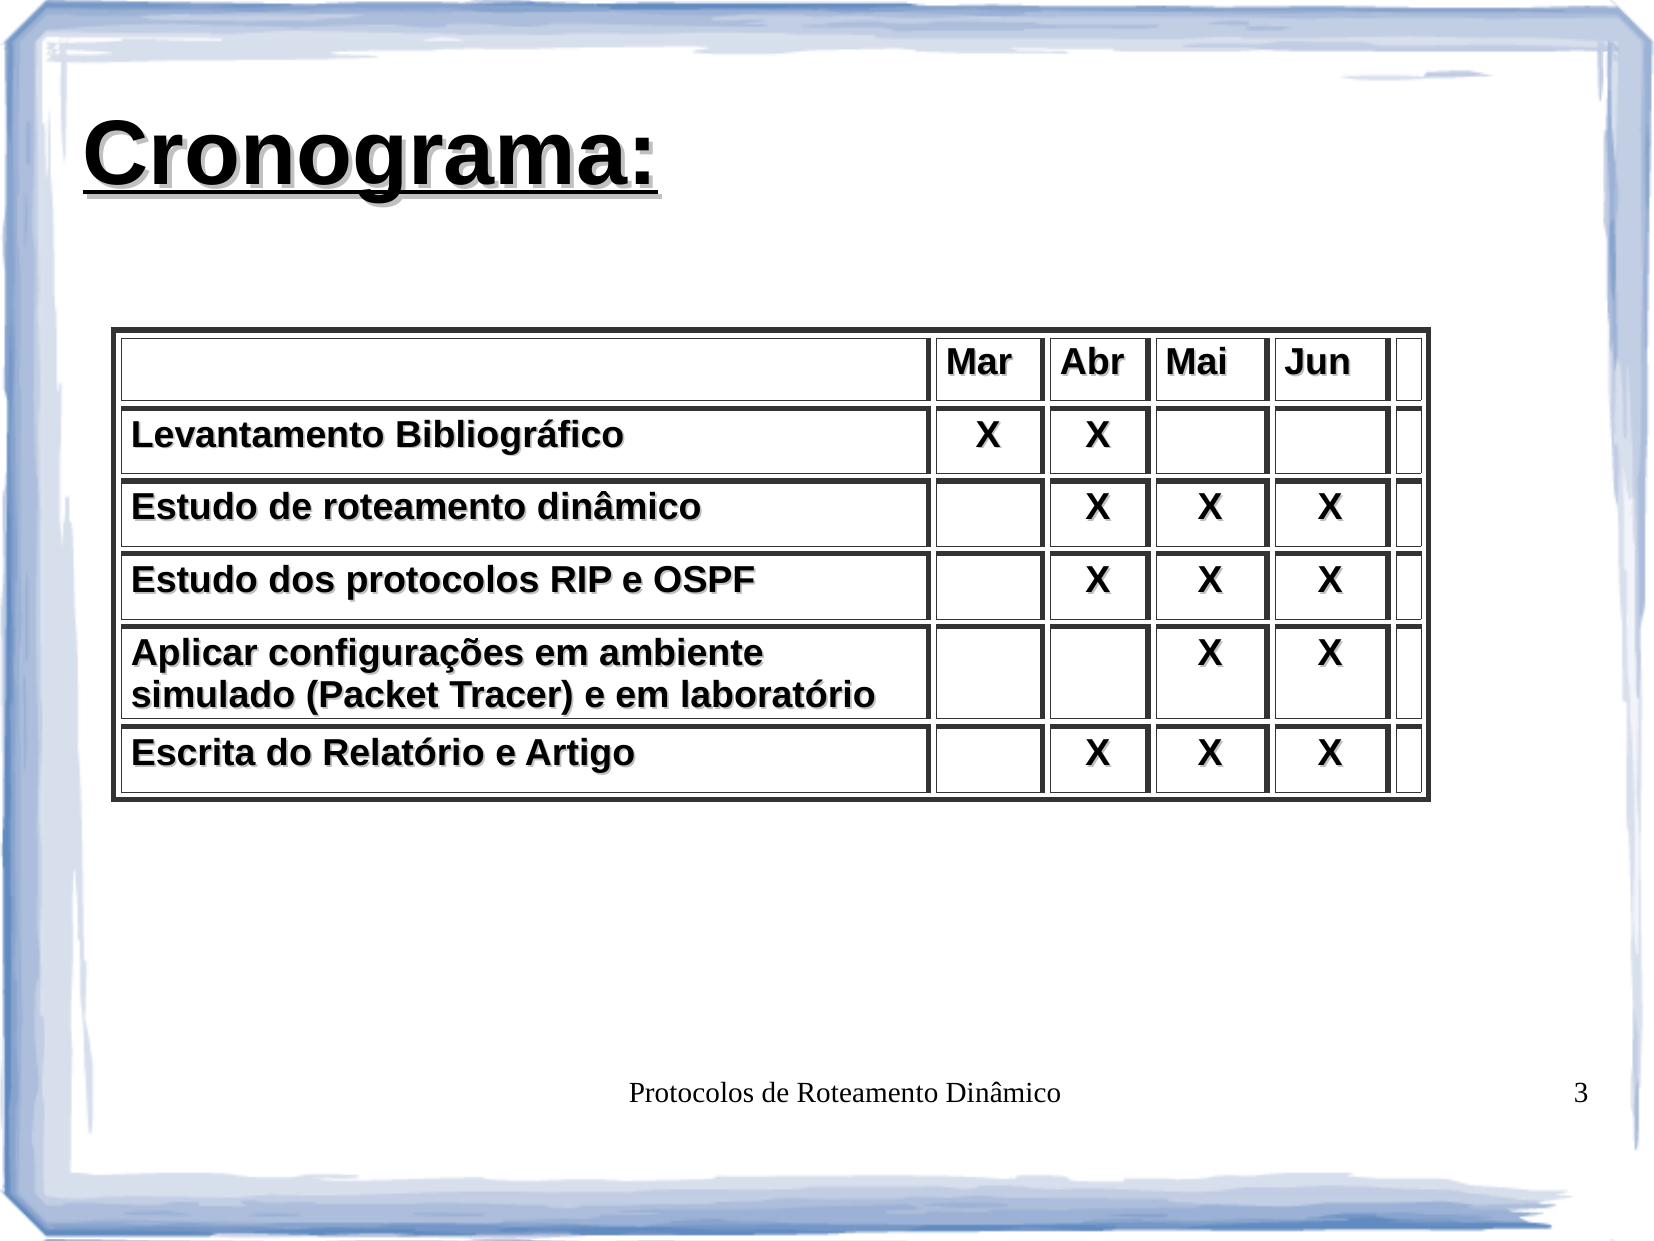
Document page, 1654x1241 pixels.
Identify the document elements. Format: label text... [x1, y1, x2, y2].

table_cell [1391, 478, 1426, 551]
table_cell X [1276, 484, 1385, 546]
table_cell [931, 551, 1045, 624]
table_cell Estudo dos protocolos RIP e OSPF [116, 551, 931, 624]
table_header Mar [937, 339, 1040, 400]
table_header Jun [1270, 333, 1391, 405]
table_header Abr [1051, 339, 1145, 400]
table_header Mar [931, 333, 1045, 405]
table_cell X [1045, 478, 1151, 551]
table_cell [1397, 629, 1421, 718]
table_header Mai [1151, 333, 1270, 405]
table_cell X [1157, 556, 1264, 619]
table_cell X [1157, 629, 1264, 718]
table_cell X [1276, 729, 1385, 792]
table_cell X [1051, 556, 1145, 619]
table_cell X [937, 411, 1040, 473]
table_cell [1391, 724, 1426, 797]
table_cell [937, 556, 1040, 619]
table_cell Levantamento Bibliográfico [116, 405, 931, 478]
table_cell [1051, 629, 1145, 718]
table_cell [937, 729, 1040, 792]
table_cell X [1157, 729, 1264, 792]
table_cell Aplicar configurações em ambiente simulado (Packet Tracer) e em laboratório [116, 624, 931, 724]
table_header Abr [1045, 333, 1151, 405]
table_cell X [1151, 724, 1270, 797]
table_cell [1391, 405, 1426, 478]
table_header [116, 333, 931, 405]
table_cell Estudo dos protocolos RIP e OSPF [122, 556, 926, 619]
table_cell X [1157, 484, 1264, 546]
table_header Jun [1276, 339, 1385, 400]
table_cell X [1051, 484, 1145, 546]
table_header Mai [1157, 339, 1264, 400]
table_header [122, 339, 926, 400]
table_cell Estudo de roteamento dinâmico [122, 484, 926, 546]
table_cell X [1270, 724, 1391, 797]
table_cell X [1270, 624, 1391, 724]
table_cell X [1276, 556, 1385, 619]
table_cell [1157, 411, 1264, 473]
table_cell [1151, 405, 1270, 478]
table_cell X [1045, 724, 1151, 797]
table_cell X [1151, 624, 1270, 724]
table_cell [937, 484, 1040, 546]
table_cell [931, 724, 1045, 797]
table_cell Escrita do Relatório e Artigo [122, 729, 926, 792]
table_cell [1270, 405, 1391, 478]
table_cell Aplicar configurações em ambiente simulado (Packet Tracer) e em laboratório [122, 629, 926, 718]
table_cell [931, 624, 1045, 724]
table_cell X [1151, 551, 1270, 624]
table_cell X [1045, 405, 1151, 478]
table_cell [1391, 551, 1426, 624]
table_cell [1045, 624, 1151, 724]
table_cell X [1051, 411, 1145, 473]
table_cell Escrita do Relatório e Artigo [116, 724, 931, 797]
table_cell [1276, 411, 1385, 473]
table_cell X [931, 405, 1045, 478]
table_header [1391, 333, 1426, 405]
table_cell [931, 478, 1045, 551]
table_cell [1391, 624, 1426, 724]
table_cell X [1051, 729, 1145, 792]
table_cell X [1270, 478, 1391, 551]
table_cell X [1045, 551, 1151, 624]
table_cell [937, 629, 1040, 718]
table_cell Estudo de roteamento dinâmico [116, 478, 931, 551]
table_cell Levantamento Bibliográfico [122, 411, 926, 473]
table_cell X [1276, 629, 1385, 718]
title Cronograma: [82, 49, 1571, 257]
table_cell X [1151, 478, 1270, 551]
table_cell X [1270, 551, 1391, 624]
picture [0, 0, 1654, 1241]
